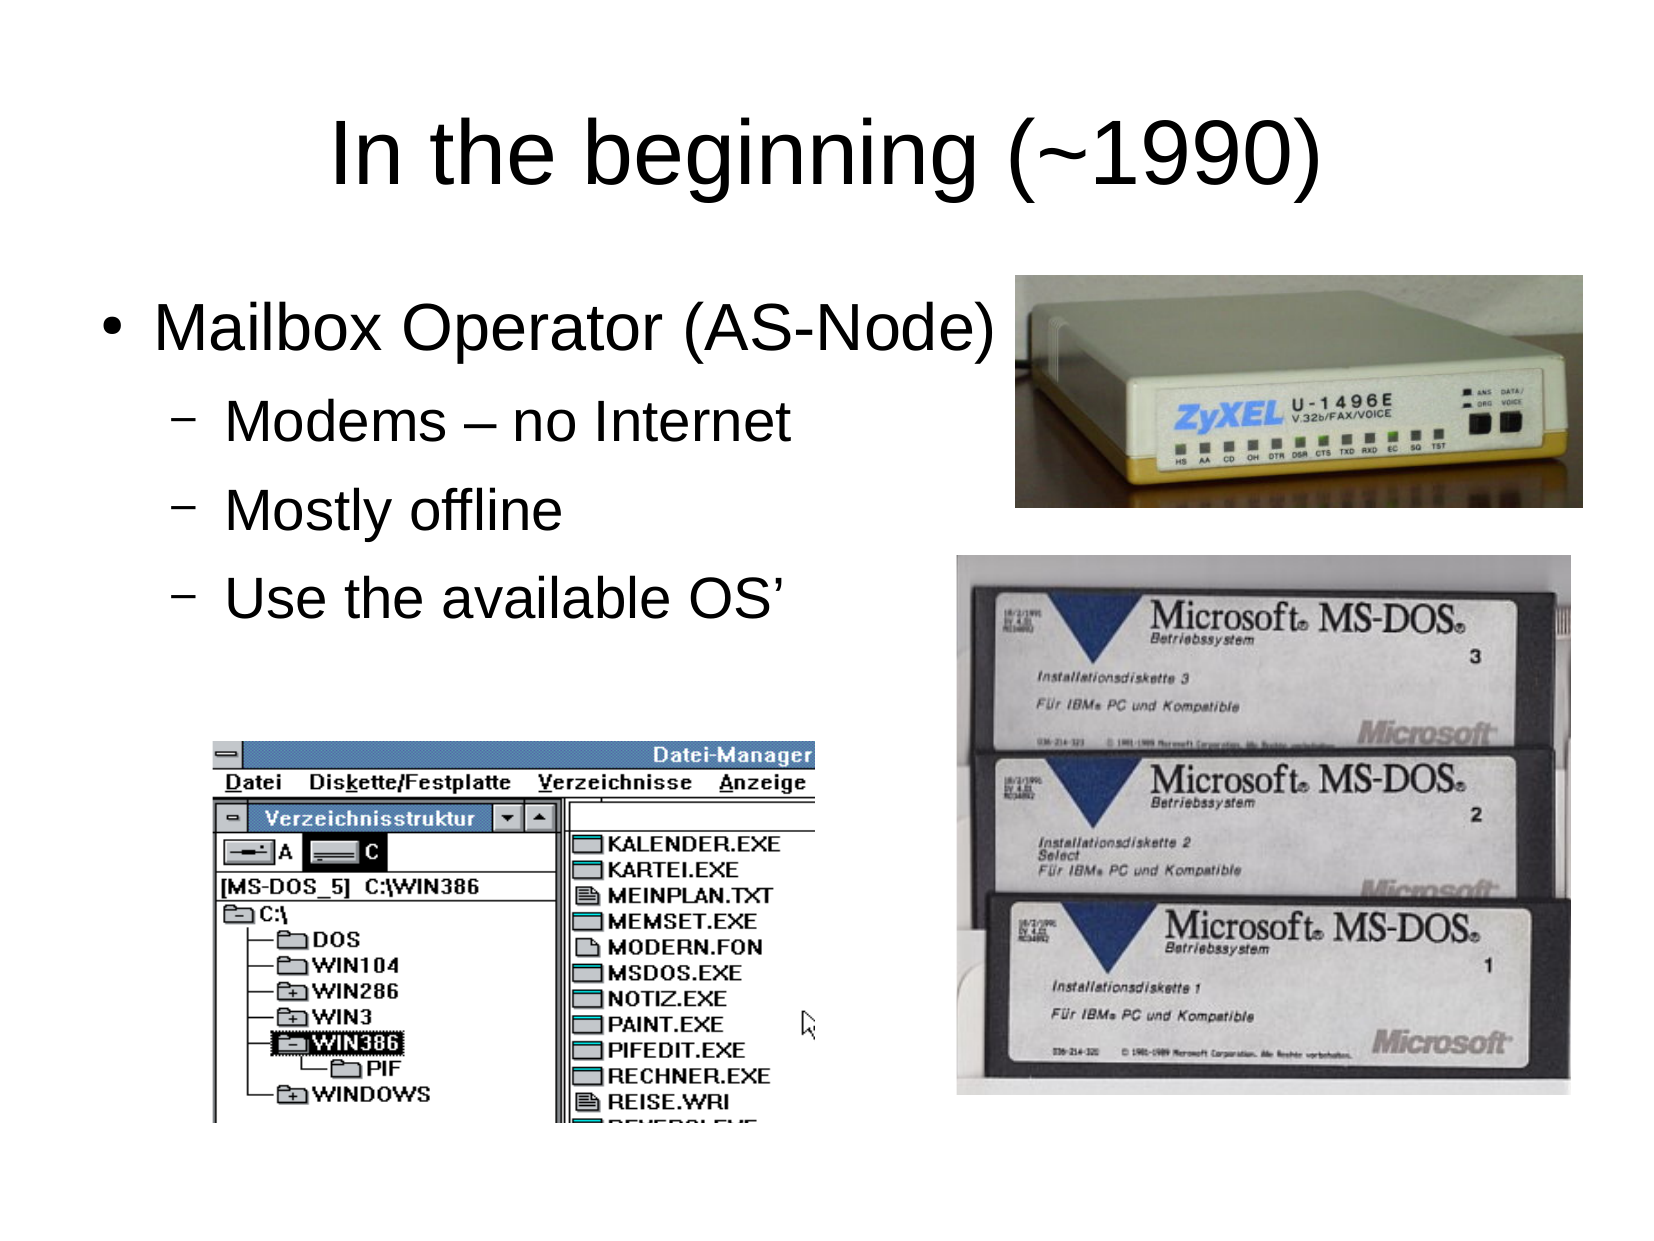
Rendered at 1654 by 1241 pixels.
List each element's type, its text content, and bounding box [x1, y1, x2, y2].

picture [1015, 275, 1583, 508]
picture [212, 741, 815, 1123]
title In the beginning (~1990) [82, 49, 1571, 257]
picture [956, 555, 1571, 1095]
list Mailbox Operator (AS-Node) Modems – no Internet Mostly offline Use the available OS’ [82, 290, 1571, 1010]
